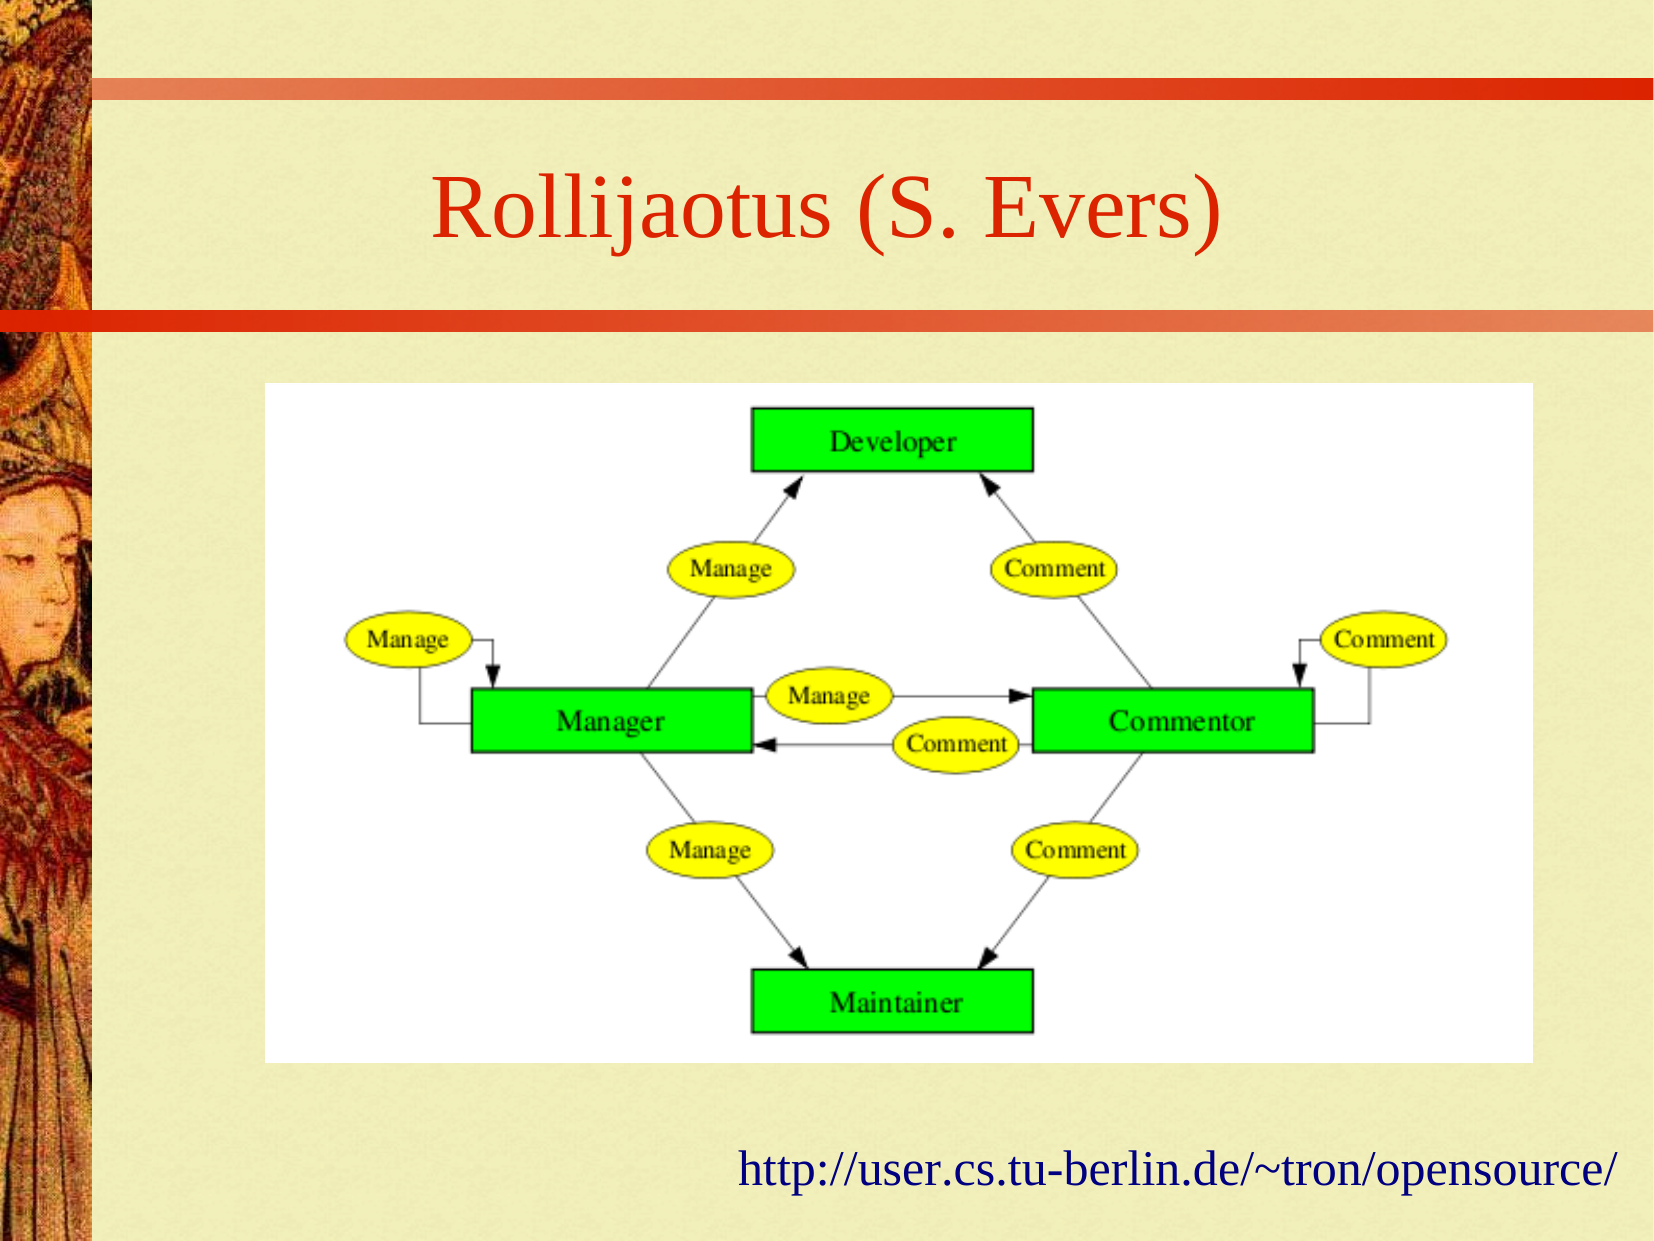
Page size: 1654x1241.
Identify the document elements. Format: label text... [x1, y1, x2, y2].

picture [0, 332, 1654, 1241]
title Rollijaotus (S. Evers) [121, 102, 1534, 311]
text_box http://user.cs.tu-berlin.de/~tron/opensource/ [738, 1141, 1619, 1211]
picture [0, 0, 1654, 310]
